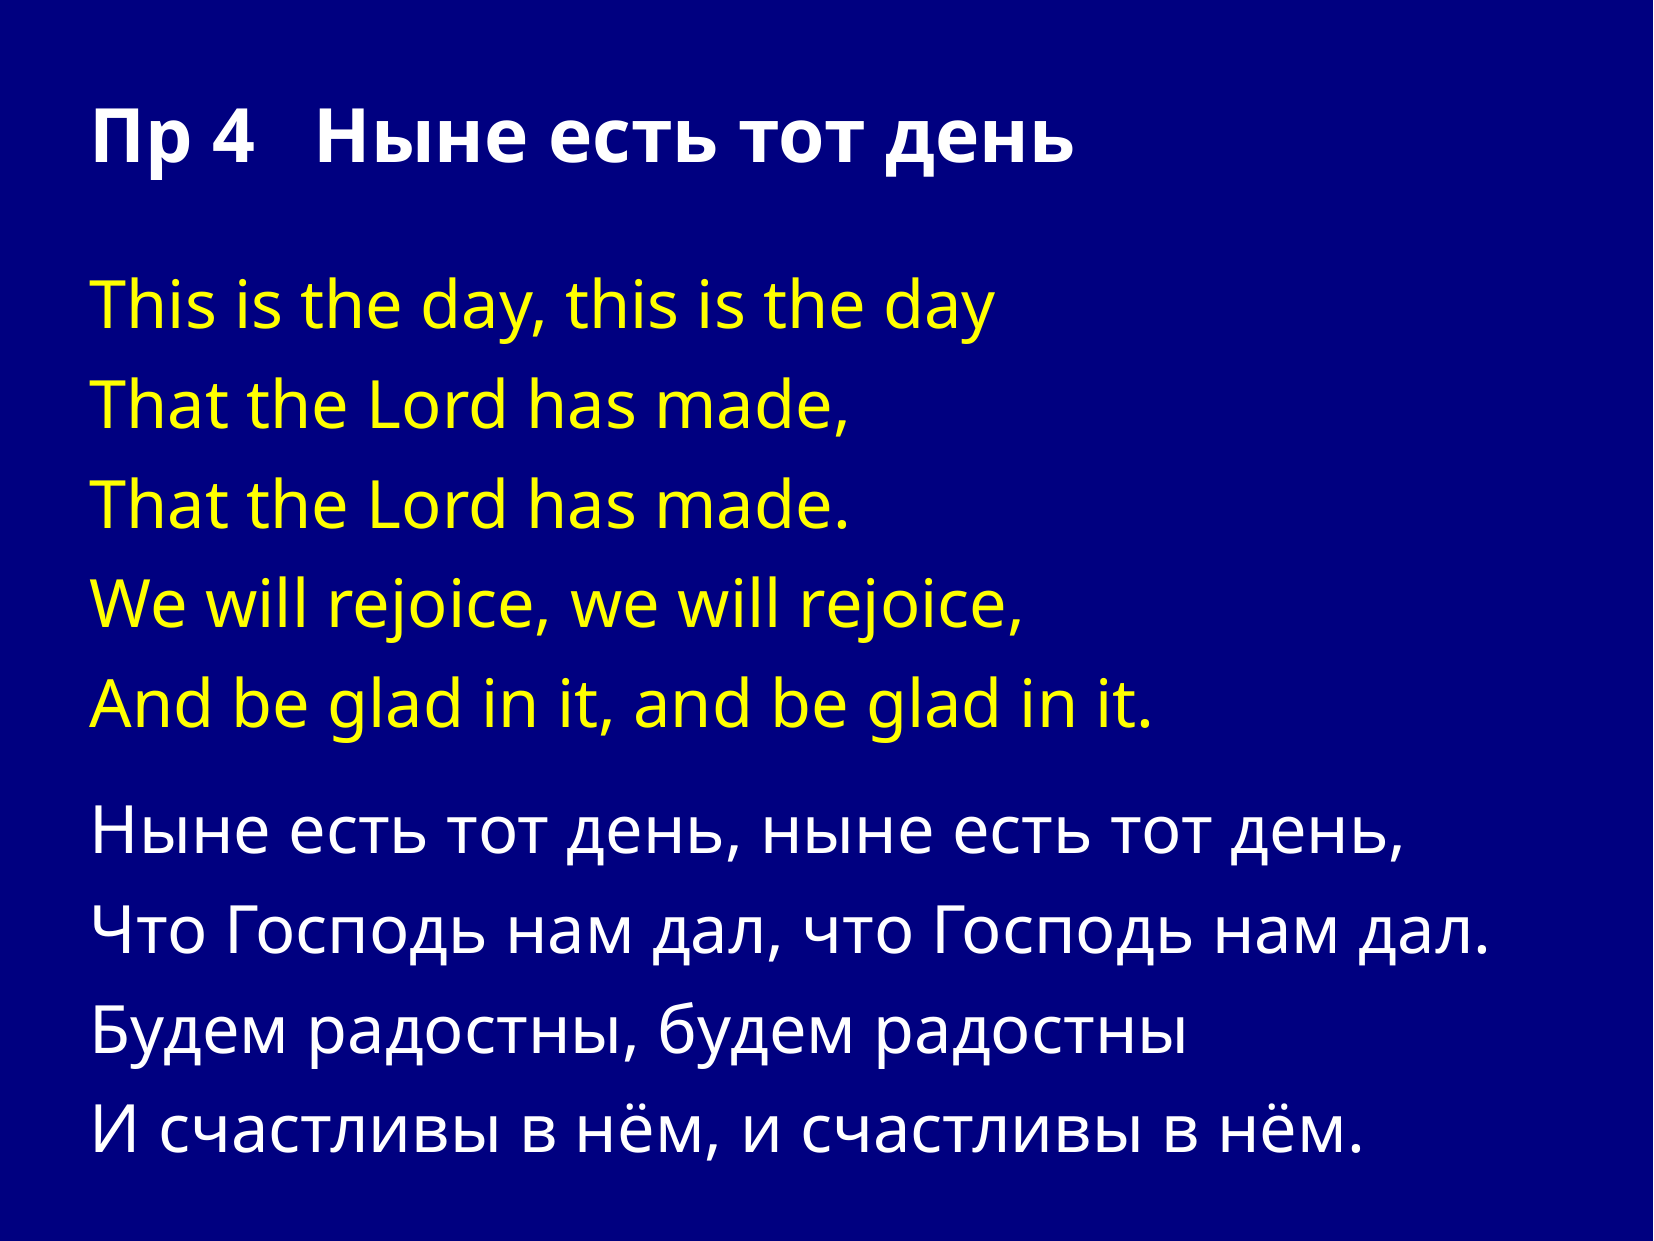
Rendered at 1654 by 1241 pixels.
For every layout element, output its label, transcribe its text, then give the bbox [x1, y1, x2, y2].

text_box Пр 4 Ныне есть тот день [75, 75, 1576, 188]
text_box This is the day, this is the day That the Lord has made, That the Lord has made. We will rejoice, we will rejoice, And be glad in it, and be glad in it. [75, 188, 1576, 675]
text_box Ныне есть тот день, ныне есть тот день, Что Господь нам дал, что Господь нам дал. Будем радостны, будем радостны И счастливы в нём, и счастливы в нём. [75, 675, 1653, 1163]
